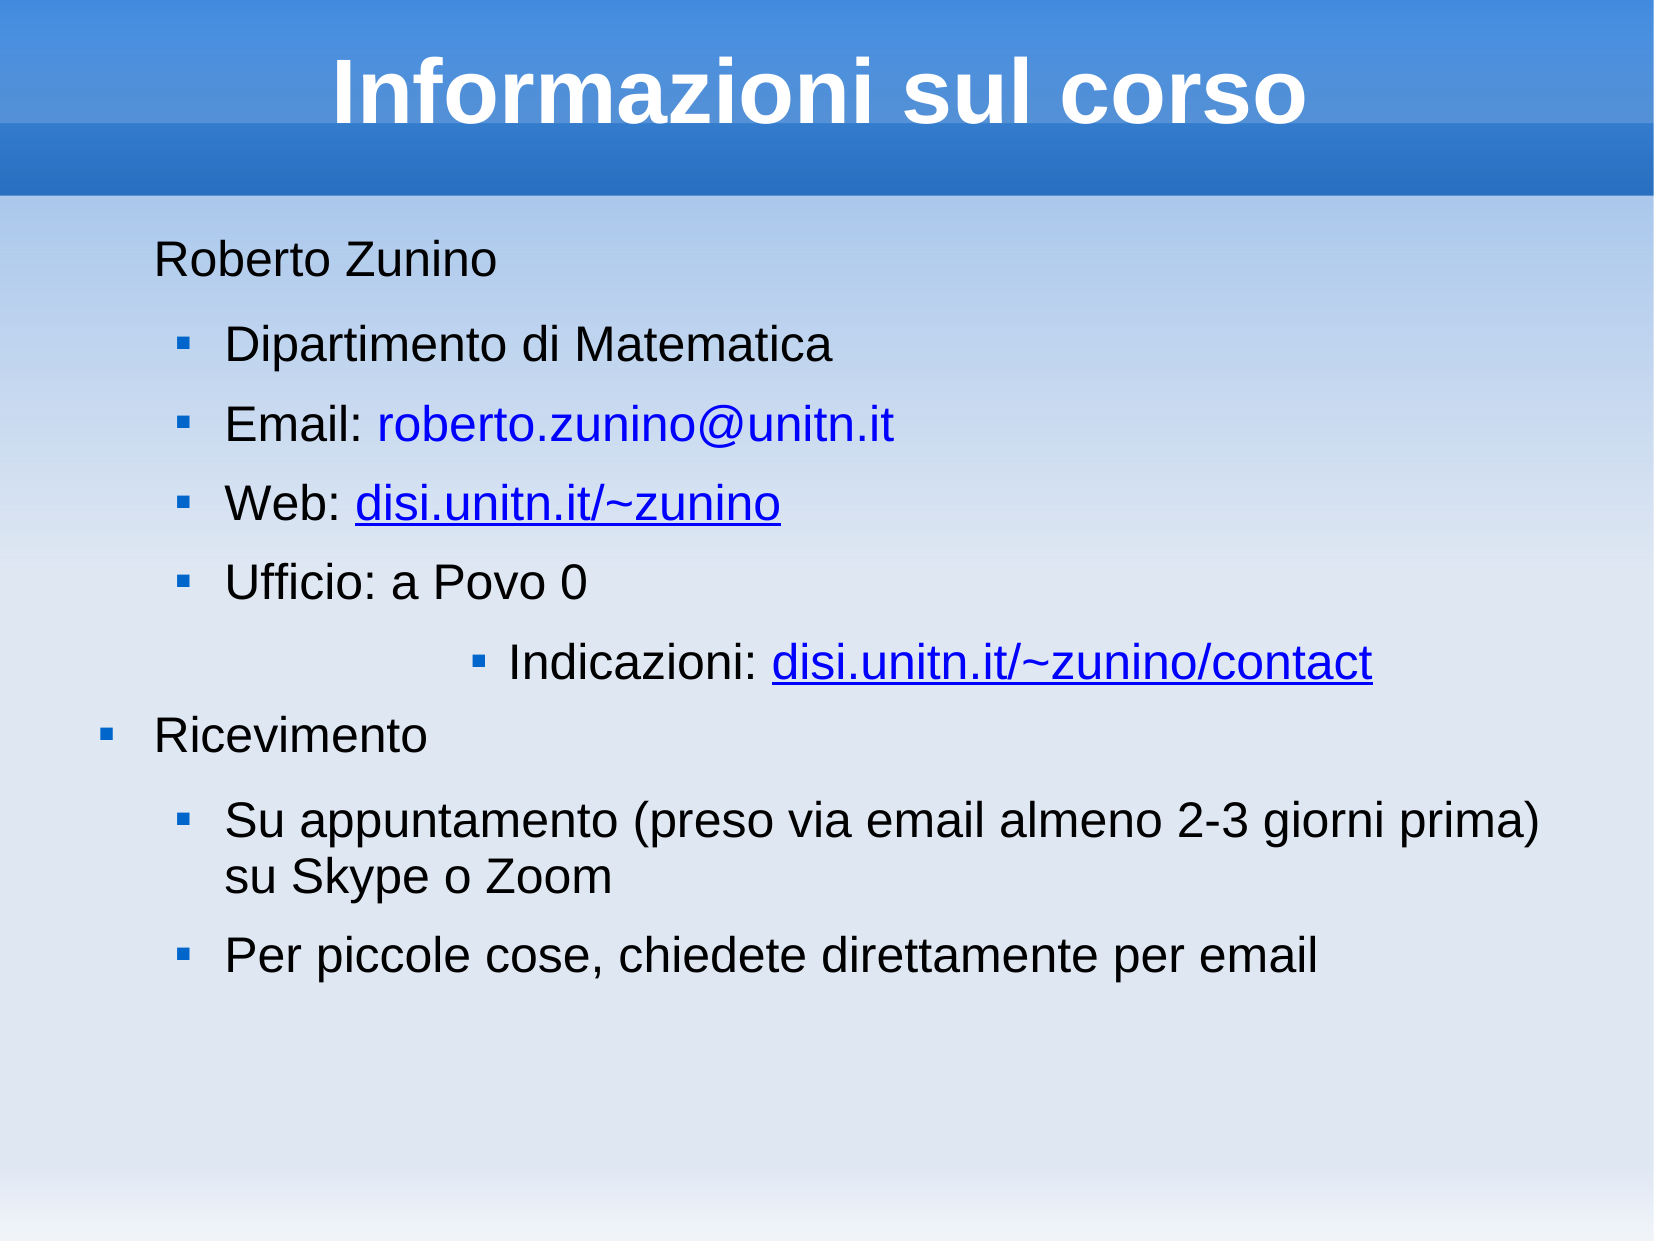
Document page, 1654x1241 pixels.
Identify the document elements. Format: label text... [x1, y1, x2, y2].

list Roberto Zunino Dipartimento di Matematica Email: roberto.zunino@unitn.it Web: disi.unitn.it/~zunino Ufficio: a Povo 0 Indicazioni: disi.unitn.it/~zunino/contact Ricevimento Su appuntamento (preso via email almeno 2-3 giorni prima) su Skype o Zoom Per piccole cose, chiedete direttamente per email [82, 231, 1571, 1050]
picture [0, 0, 1654, 1241]
title Informazioni sul corso [76, 0, 1565, 188]
